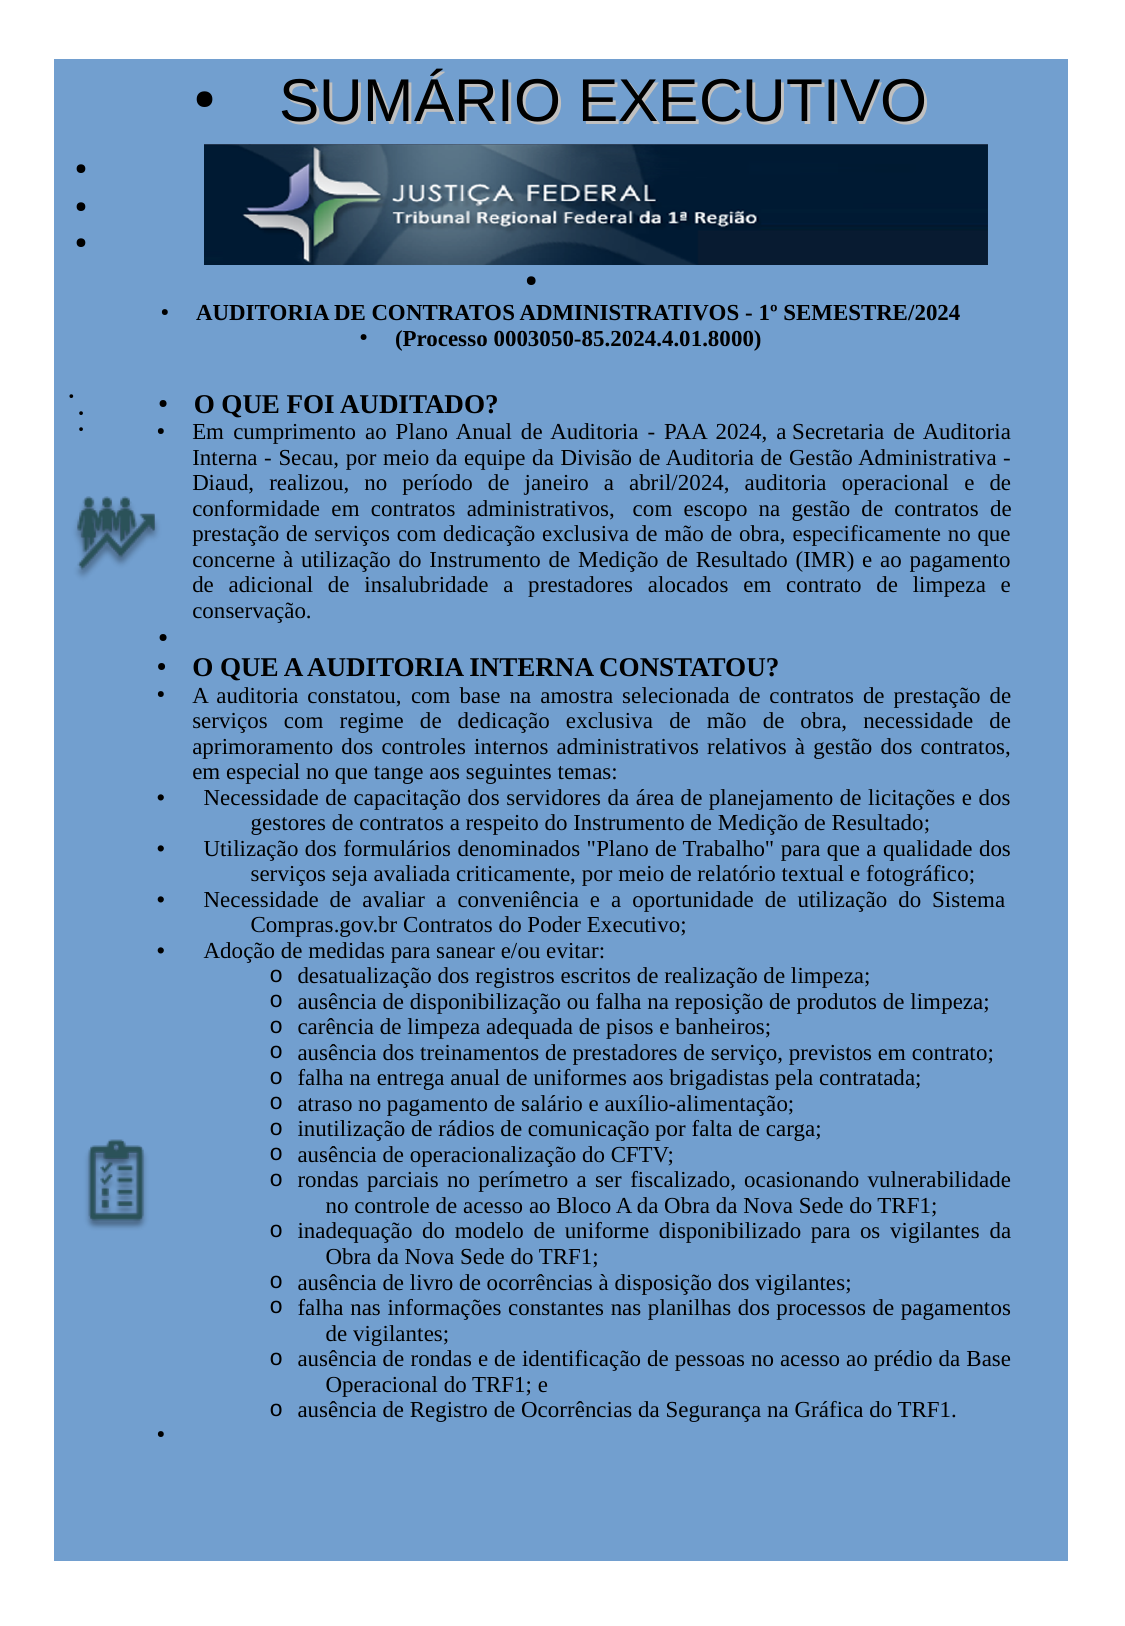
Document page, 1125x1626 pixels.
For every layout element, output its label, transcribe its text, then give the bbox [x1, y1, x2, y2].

table_cell O QUE FOI AUDITADO? Em cumprimento ao Plano Anual de Auditoria - PAA 2024, a Secretaria de Auditoria Interna - Secau, por meio da equipe da Divisão de Auditoria de Gestão Administrativa - Diaud, realizou, no período de janeiro a abril/2024, auditoria operacional e de conformidade em contratos administrativos, ​​​​​​ com escopo na gestão de contratos de prestação de serviços com dedicação exclusiva de mão de obra, especificamente no que concerne à utilização do Instrumento de Medição de Resultado (IMR) e ao pagamento de adicional de insalubridade a prestadores alocados em contrato de limpeza e conservação. O QUE A AUDITORIA INTERNA CONSTATOU? A auditoria constatou, com base na amostra selecionada de contratos de prestação de serviços com regime de dedicação exclusiva de mão de obra, necessidade de aprimoramento dos controles internos administrativos relativos à gestão dos contratos, em especial no que tange aos seguintes temas: Necessidade de capacitação dos servidores da área de planejamento de licitações e dos gestores de contratos a respeito do Instrumento de Medição de Resultado; Utilização dos formulários denominados "Plano de Trabalho" para que a qualidade dos serviços seja avaliada criticamente, por meio de relatório textual e fotográfico; Necessidade de avaliar a conveniência e a oportunidade de utilização do Sistema Compras.gov.br Contratos do Poder Executivo; Adoção de medidas para sanear e/ou evitar: desatualização dos registros escritos de realização de limpeza; ausência de disponibilização ou falha na reposição de produtos de limpeza; carência de limpeza adequada de pisos e banheiros; ausência dos treinamentos de prestadores de serviço, previstos em contrato; falha na entrega anual de uniformes aos brigadistas pela contratada; atraso no pagamento de salário e auxílio-alimentação; inutilização de rádios de comunicação por falta de carga; ausência de operacionalização do CFTV; rondas parciais no perímetro a ser fiscalizado, ocasionando vulnerabilidade no controle de acesso ao Bloco A da Obra da Nova Sede do TRF1; inadequação do modelo de uniforme disponibilizado para os vigilantes da Obra da Nova Sede do TRF1; ausência de livro de ocorrências à disposição dos vigilantes; falha nas informações constantes nas planilhas dos processos de pagamentos de vigilantes; ausência de rondas e de identificação de pessoas no acesso ao prédio da Base Operacional do TRF1; e ausência de Registro de Ocorrências da Segurança na Gráfica do TRF1. [142, 382, 1027, 1502]
table_header SUMÁRIO EXECUTIVO [54, 59, 1068, 144]
table_cell [54, 382, 142, 1502]
table_cell [1027, 382, 1068, 1502]
picture [66, 1130, 167, 1242]
table_cell AUDITORIA DE CONTRATOS ADMINISTRATIVOS - 1º SEMESTRE/2024 (Processo 0003050-85.2024.4.01.8000) [54, 144, 1068, 382]
table_cell [54, 1502, 1068, 1561]
picture [62, 479, 171, 598]
picture [204, 144, 988, 265]
